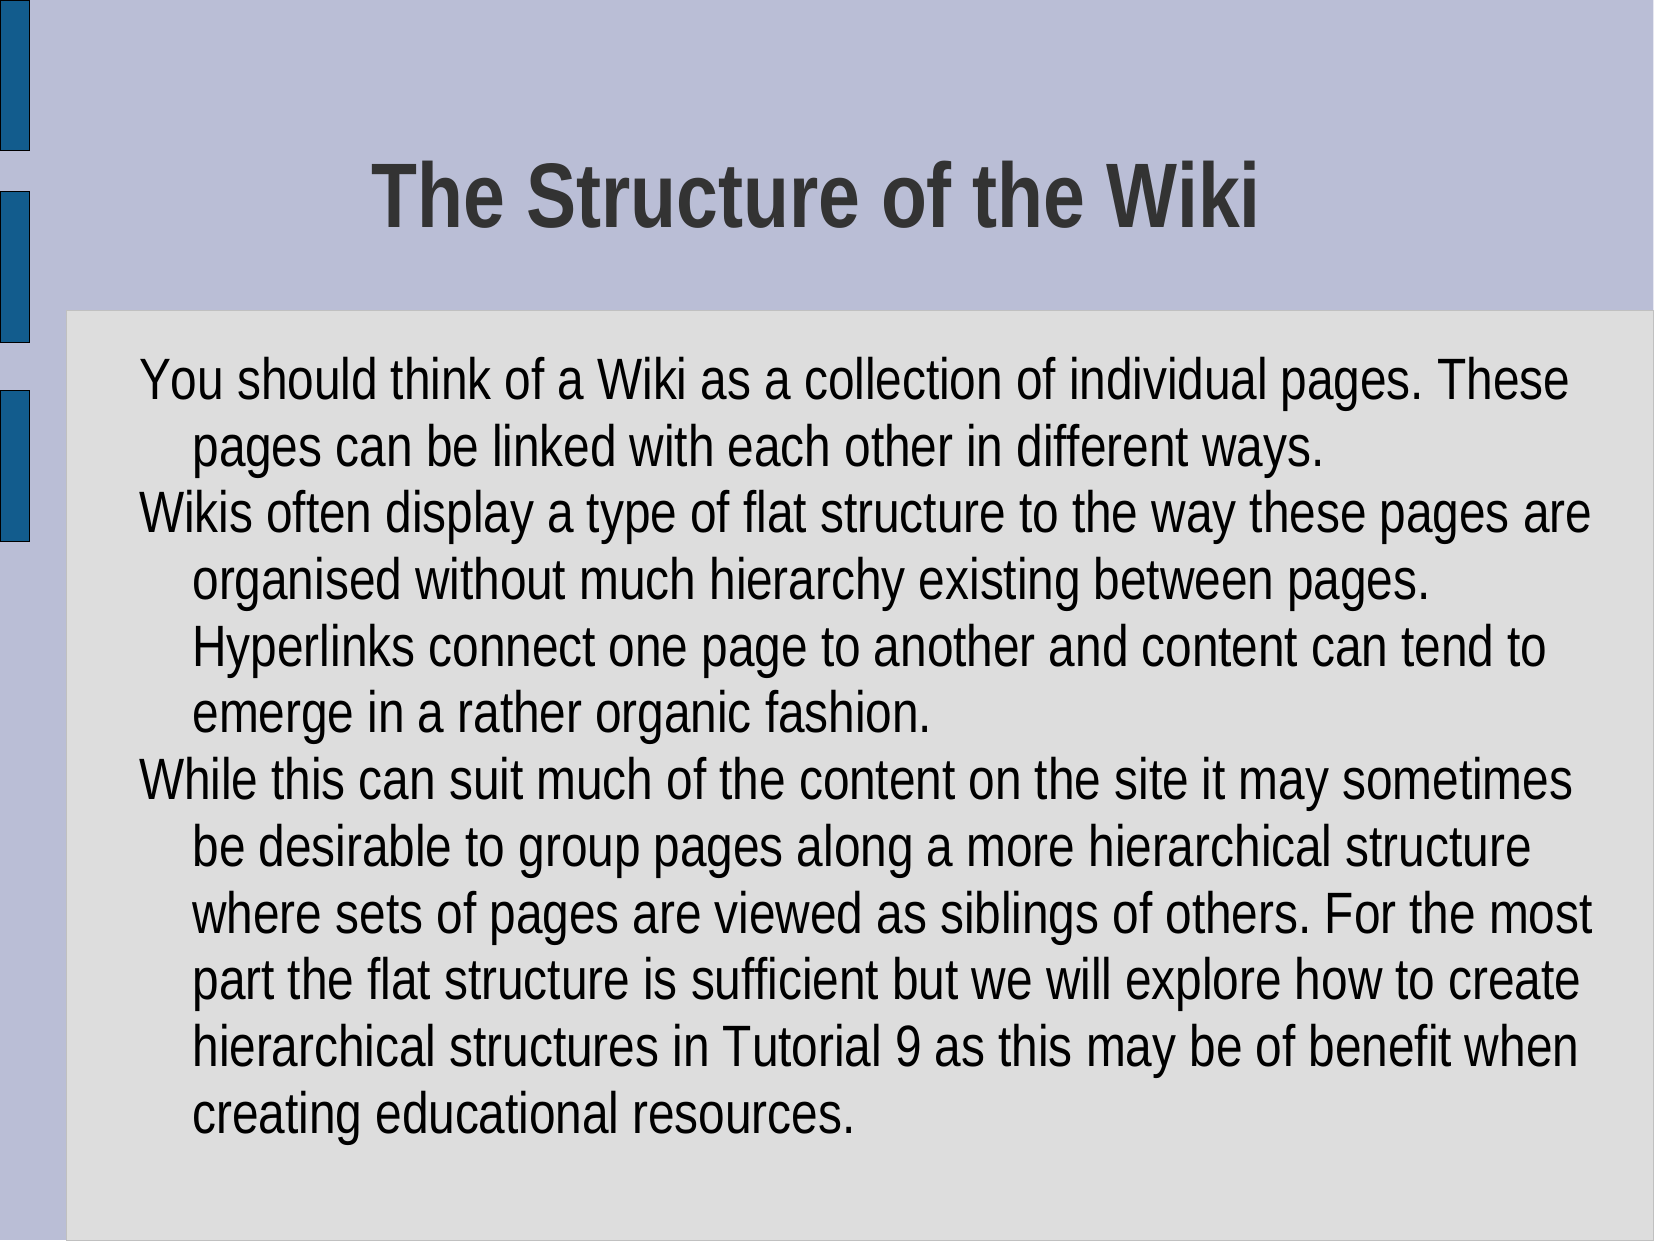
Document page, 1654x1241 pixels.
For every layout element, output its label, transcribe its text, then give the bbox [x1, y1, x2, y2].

title The Structure of the Wiki [121, 91, 1534, 299]
list You should think of a Wiki as a collection of individual pages. These pages can be linked with each other in different ways. Wikis often display a type of flat structure to the way these pages are organised without much hierarchy existing between pages. Hyperlinks connect one page to another and content can tend to emerge in a rather organic fashion. While this can suit much of the content on the site it may sometimes be desirable to group pages along a more hierarchical structure where sets of pages are viewed as siblings of others. For the most part the flat structure is sufficient but we will explore how to create hierarchical structures in Tutorial 9 as this may be of benefit when creating educational resources. [121, 344, 1613, 1140]
